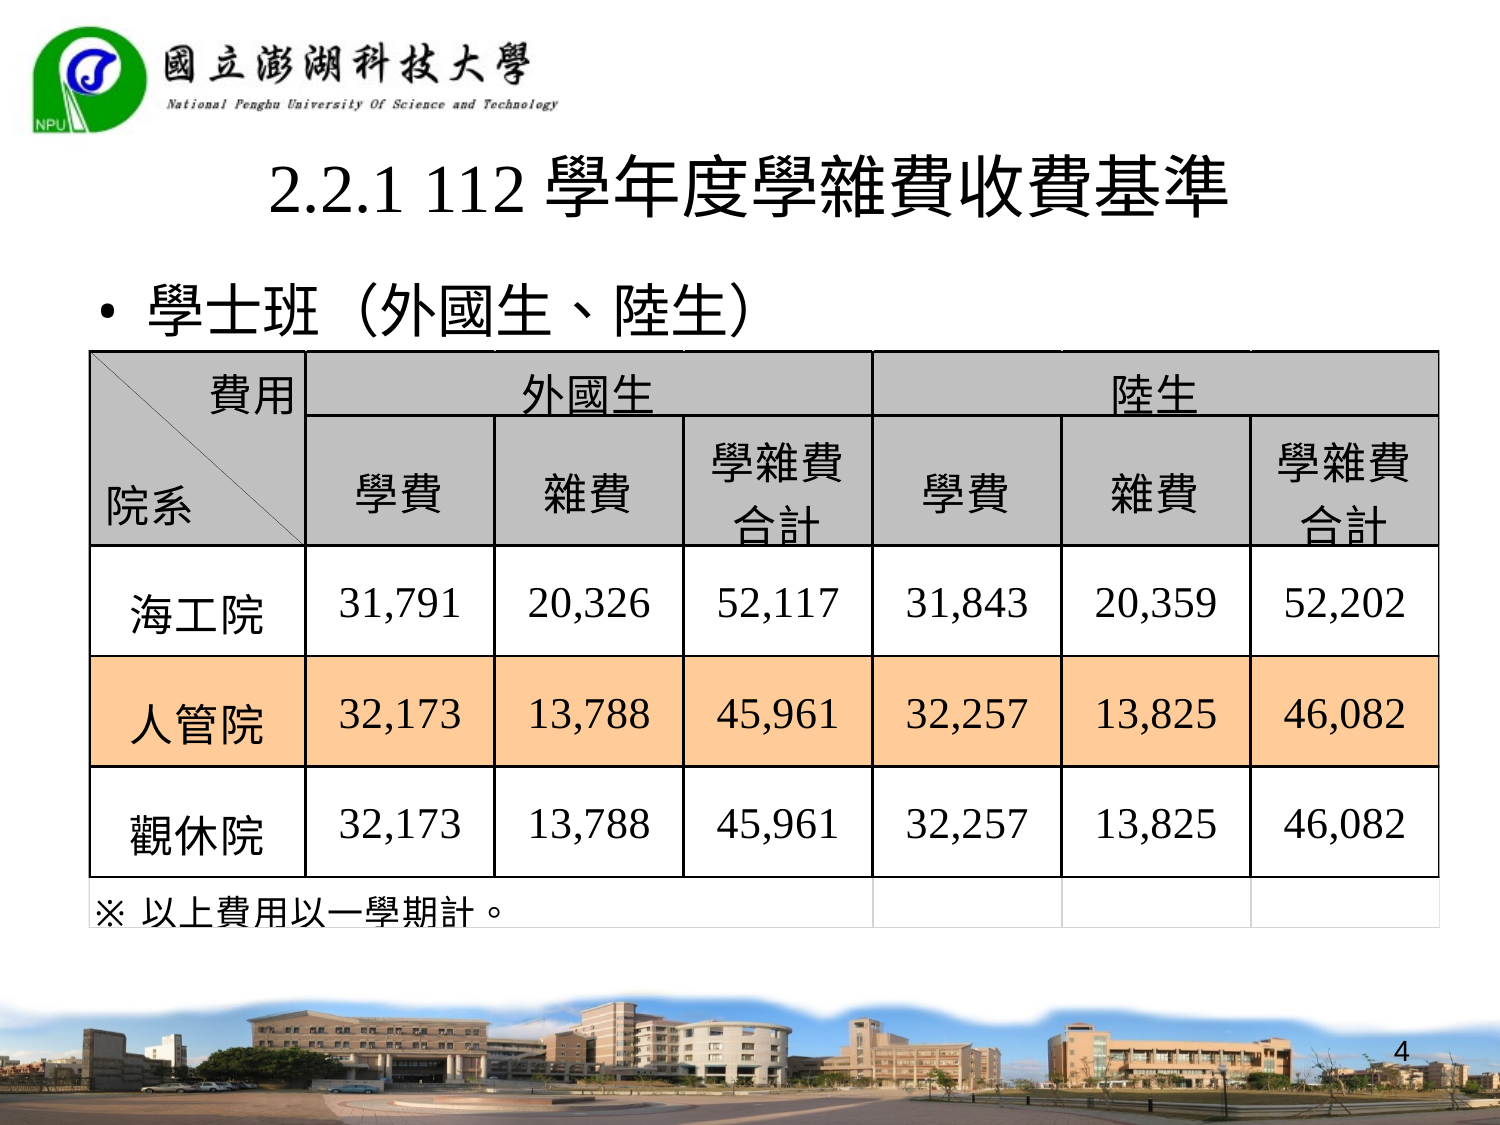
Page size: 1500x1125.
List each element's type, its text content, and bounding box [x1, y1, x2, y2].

text_box <編號> [1074, 1024, 1426, 1103]
title 2.2.1 112學年度學雜費收費基準 [75, 126, 1426, 244]
list 學士班（外國生、陸生） [75, 267, 1426, 1005]
chart [88, 350, 1441, 929]
picture [0, 0, 1500, 1125]
